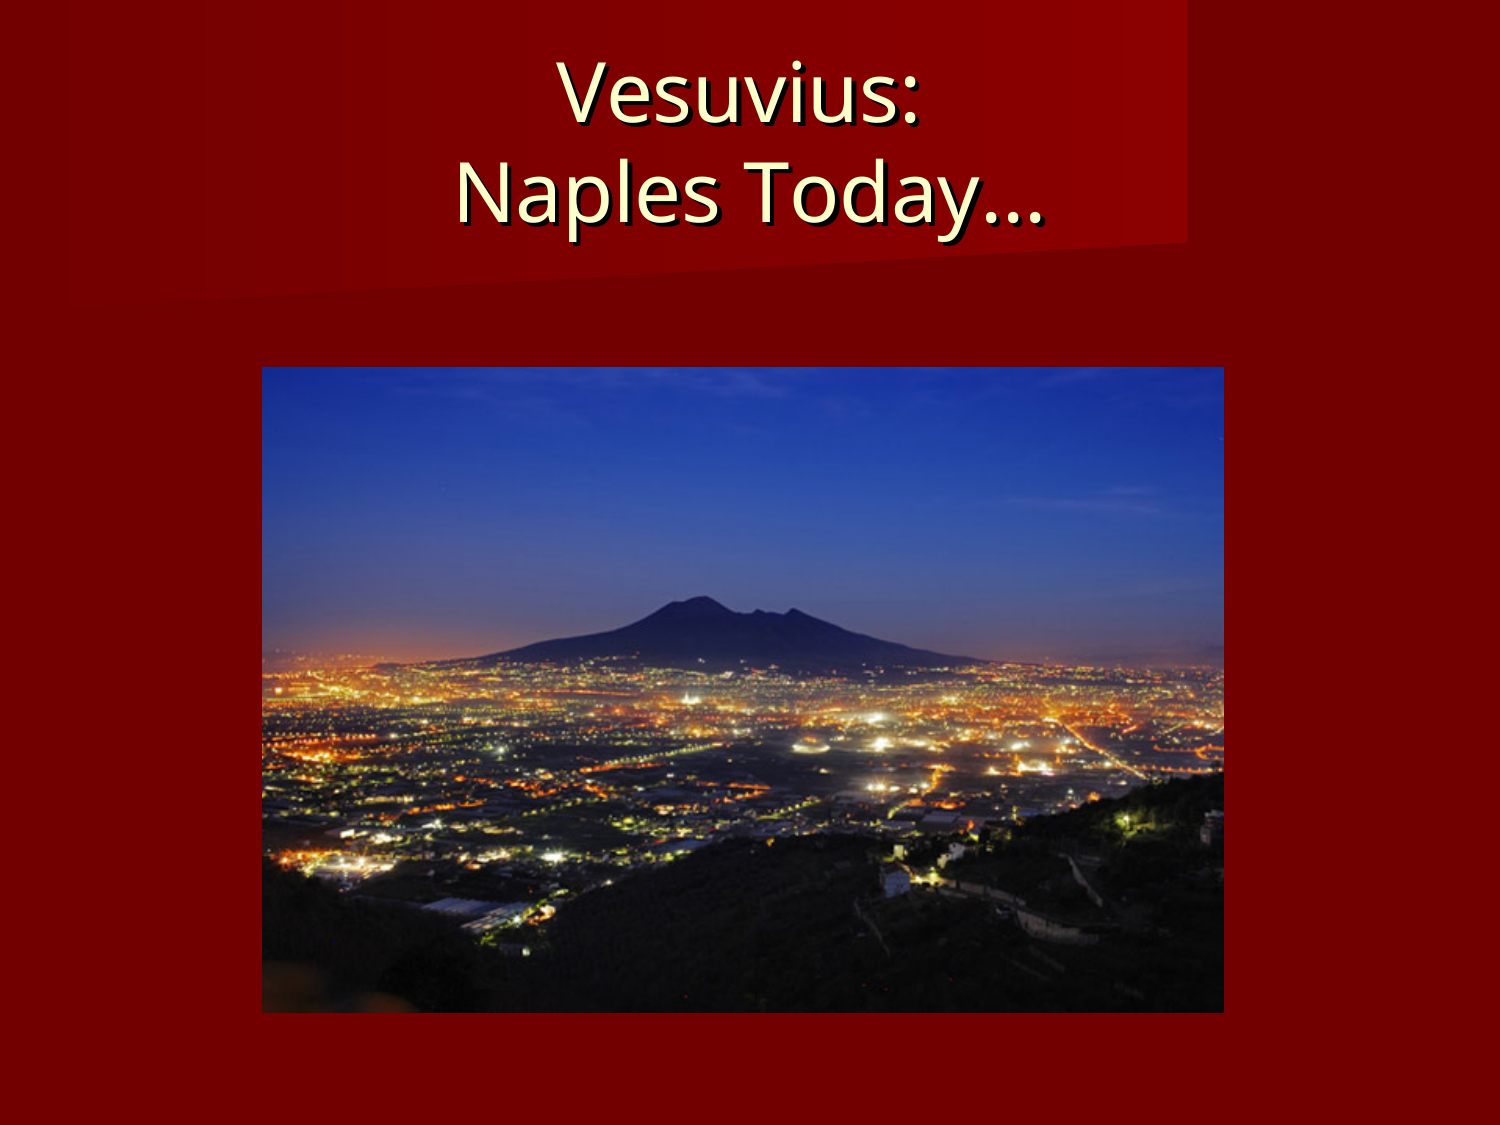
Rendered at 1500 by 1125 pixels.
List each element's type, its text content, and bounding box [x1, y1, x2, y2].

title Vesuvius: Naples Today... [75, 31, 1426, 247]
picture [262, 367, 1224, 1013]
